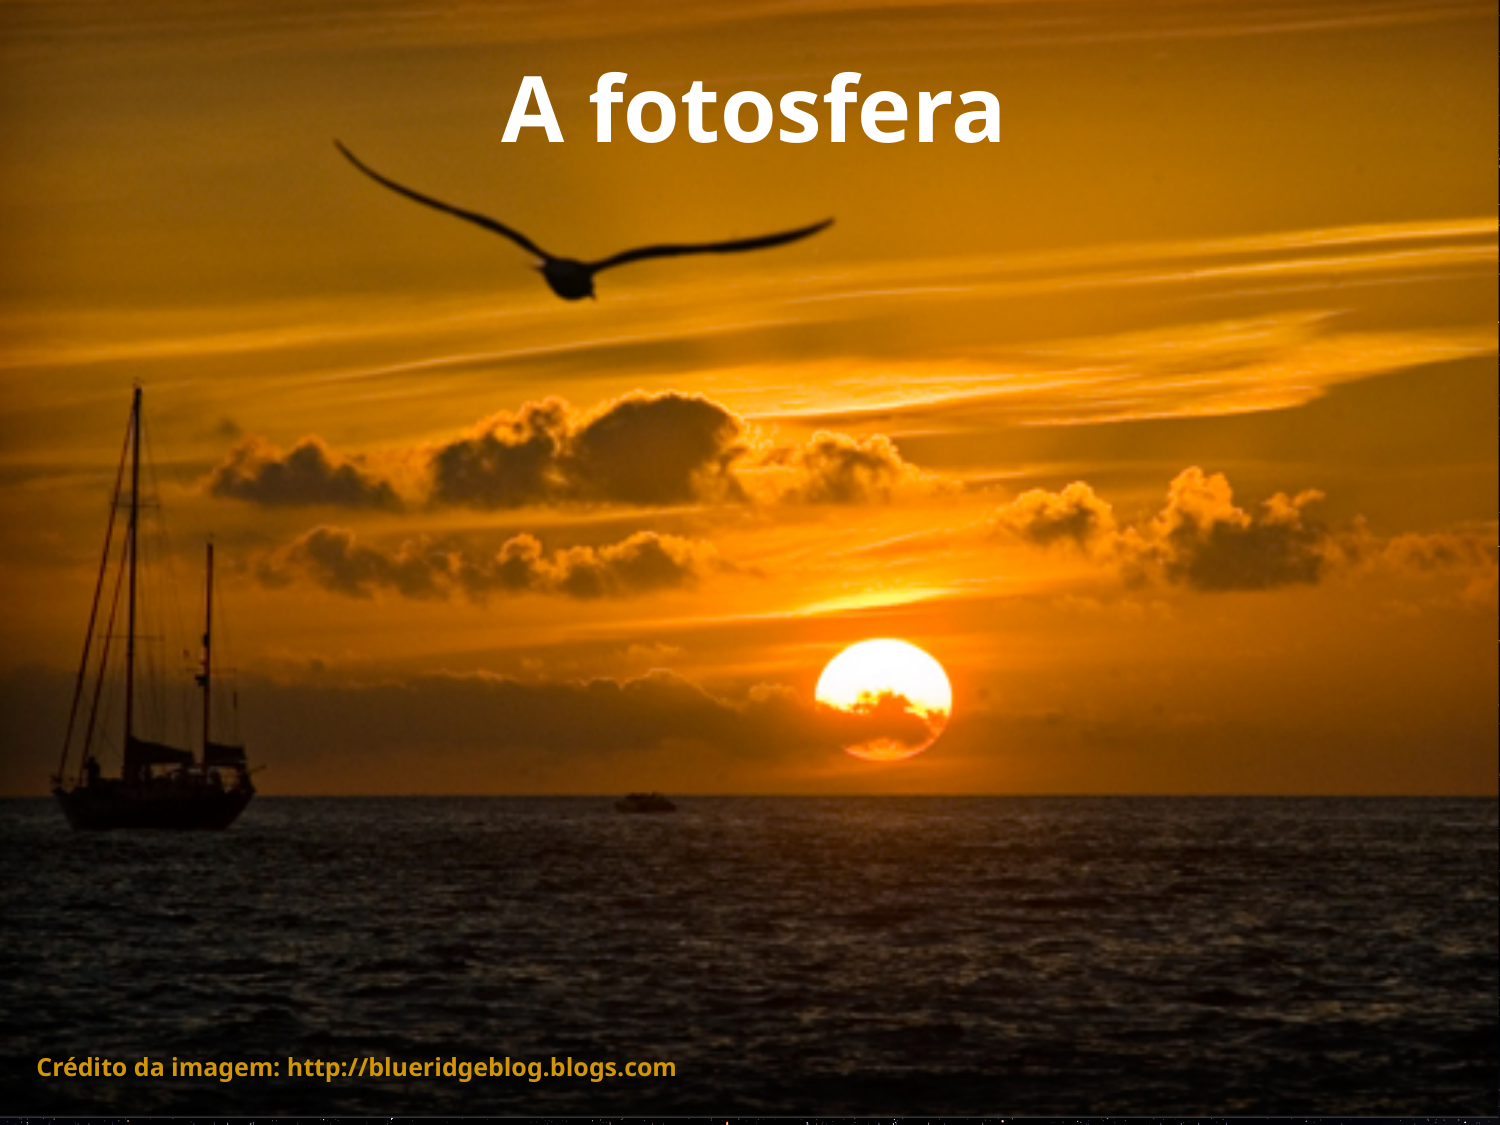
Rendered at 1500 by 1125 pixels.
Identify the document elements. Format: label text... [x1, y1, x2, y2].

text_box Crédito da imagem: http://blueridgeblog.blogs.com [21, 1044, 694, 1090]
title A fotosfera [117, 11, 1393, 200]
picture [0, 0, 1500, 1125]
